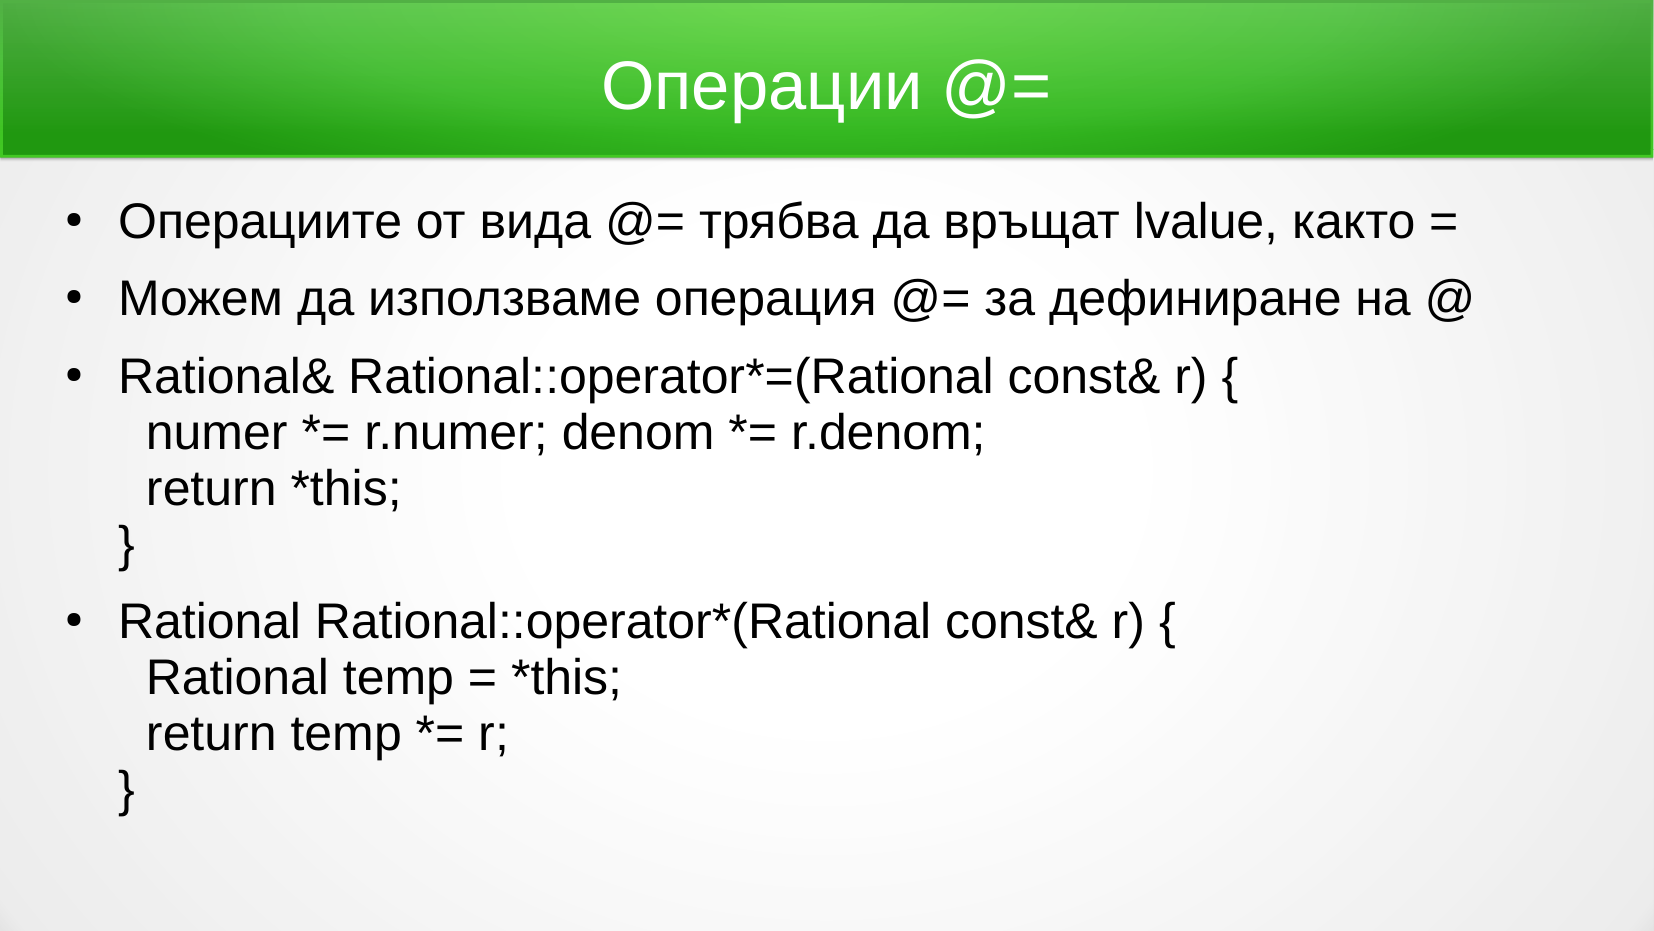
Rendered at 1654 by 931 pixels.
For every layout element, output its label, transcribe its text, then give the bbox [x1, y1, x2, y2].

title Операции @= [82, 37, 1571, 135]
list Операциите от вида @= трябва да връщат lvalue, както = Можем да използваме операция @= за дефиниране на @ Rational& Rational::operator*=(Rational const& r) { numer *= r.numer; denom *= r.denom; return *this; } Rational Rational::operator*(Rational const& r) { Rational temp = *this; return temp *= r; } [47, 192, 1619, 910]
